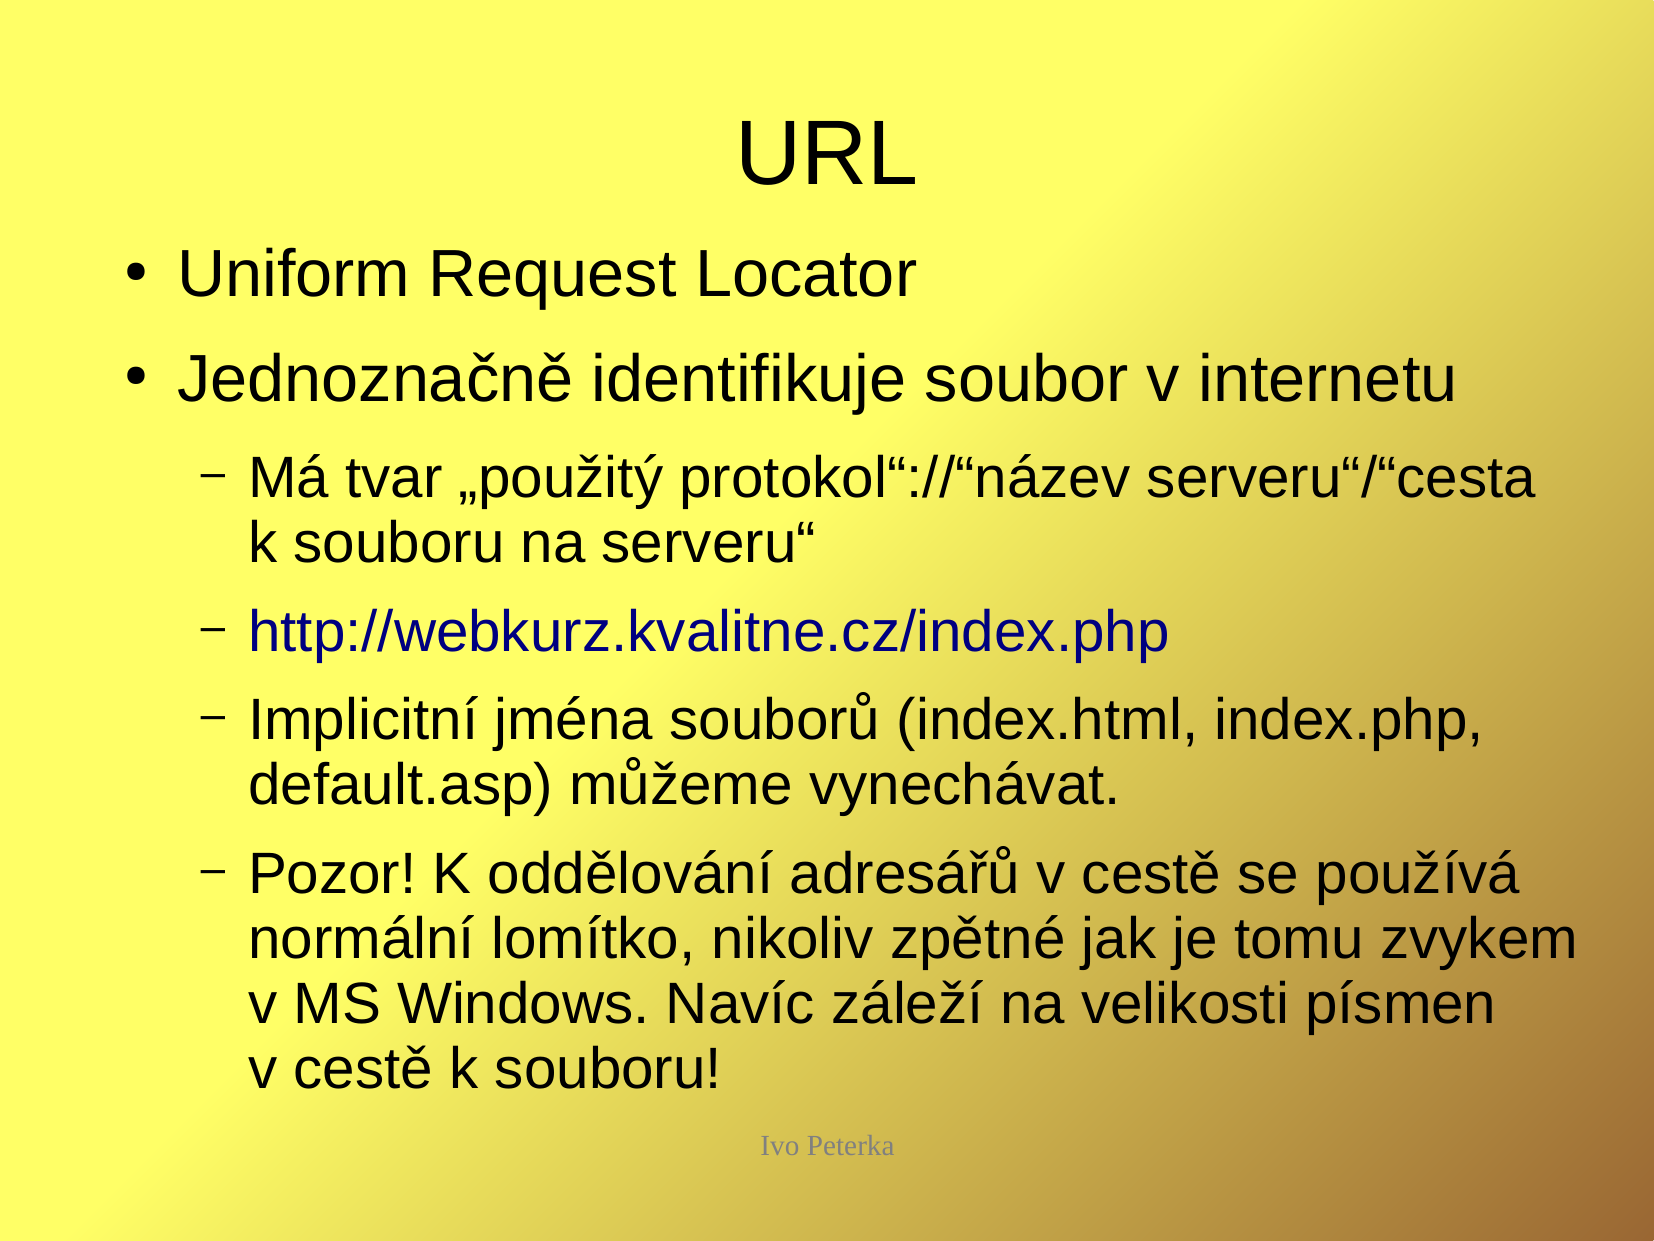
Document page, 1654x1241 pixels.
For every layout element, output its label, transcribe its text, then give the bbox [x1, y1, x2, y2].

list Uniform Request Locator Jednoznačně identifikuje soubor v internetu Má tvar „použitý protokol“://“název serveru“/“cesta k souboru na serveru“ http://webkurz.kvalitne.cz/index.php Implicitní jména souborů (index.html, index.php, default.asp) můžeme vynechávat. Pozor! K oddělování adresářů v cestě se používá normální lomítko, nikoliv zpětné jak je tomu zvykem v MS Windows. Navíc záleží na velikosti písmen v cestě k souboru! [106, 236, 1595, 1101]
title URL [82, 49, 1571, 257]
